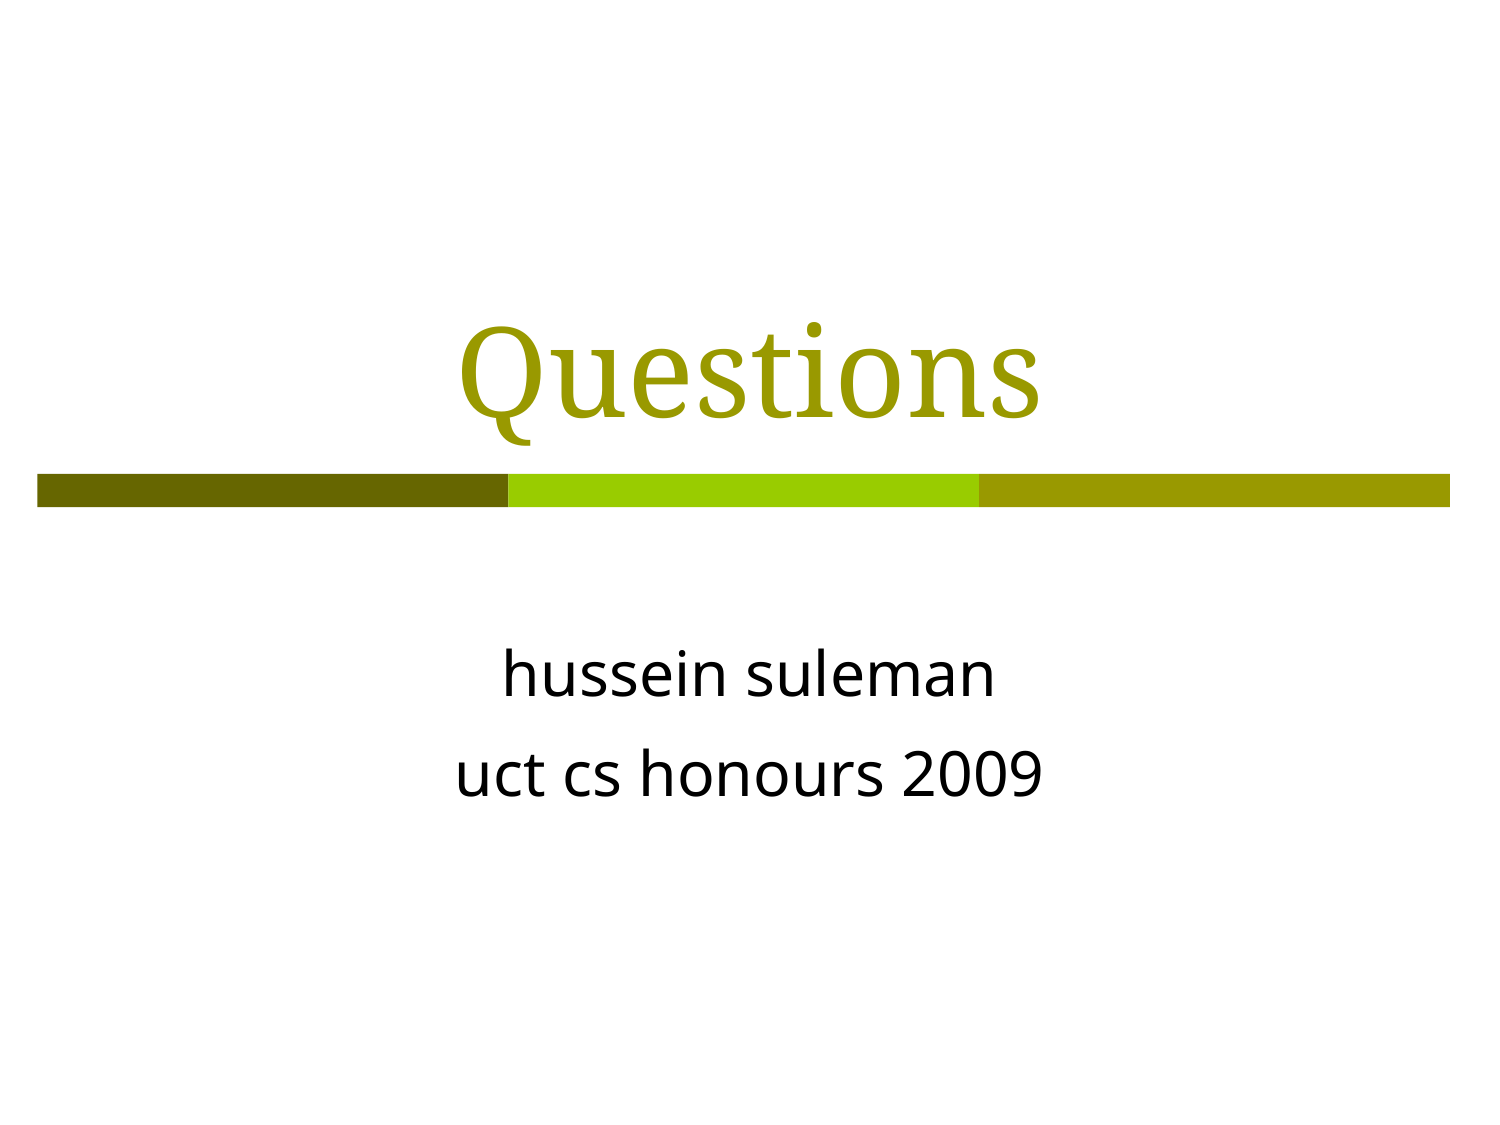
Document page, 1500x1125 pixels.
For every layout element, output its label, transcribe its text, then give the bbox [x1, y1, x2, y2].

title Questions [112, 112, 1388, 462]
subtitle hussein suleman uct cs honours 2009 [225, 621, 1276, 899]
